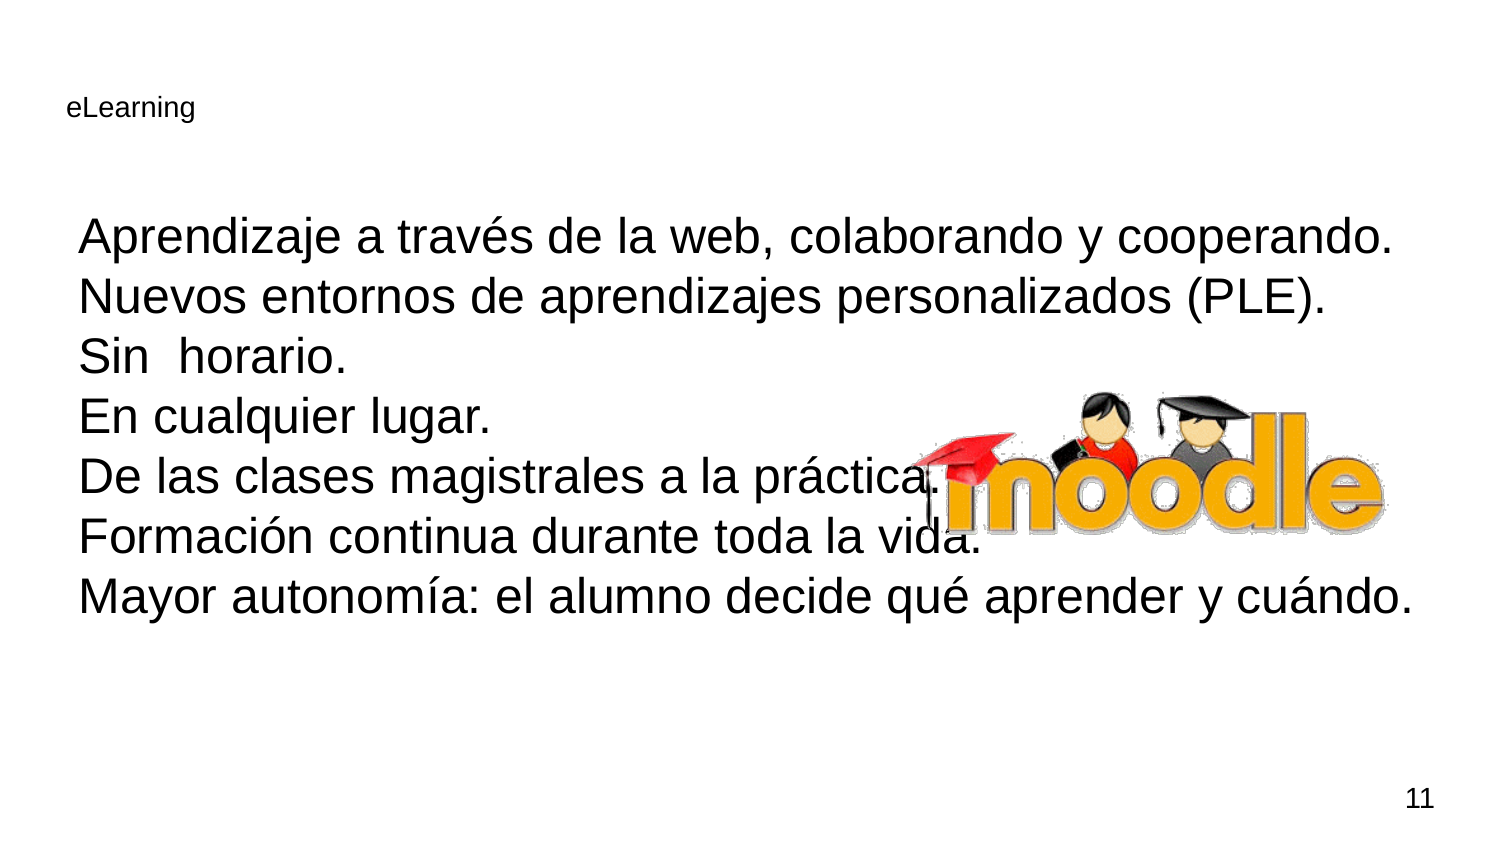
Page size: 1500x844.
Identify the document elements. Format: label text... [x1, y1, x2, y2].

title eLearning [51, 72, 1449, 167]
slide_number <número> [1389, 764, 1480, 830]
list Aprendizaje a través de la web, colaborando y cooperando. Nuevos entornos de aprendizajes personalizados (PLE). Sin horario. En cualquier lugar. De las clases magistrales a la práctica. Formación continua durante toda la vida. Mayor autonomía: el alumno decide qué aprender y cuándo. [51, 189, 1449, 830]
picture [901, 382, 1390, 549]
